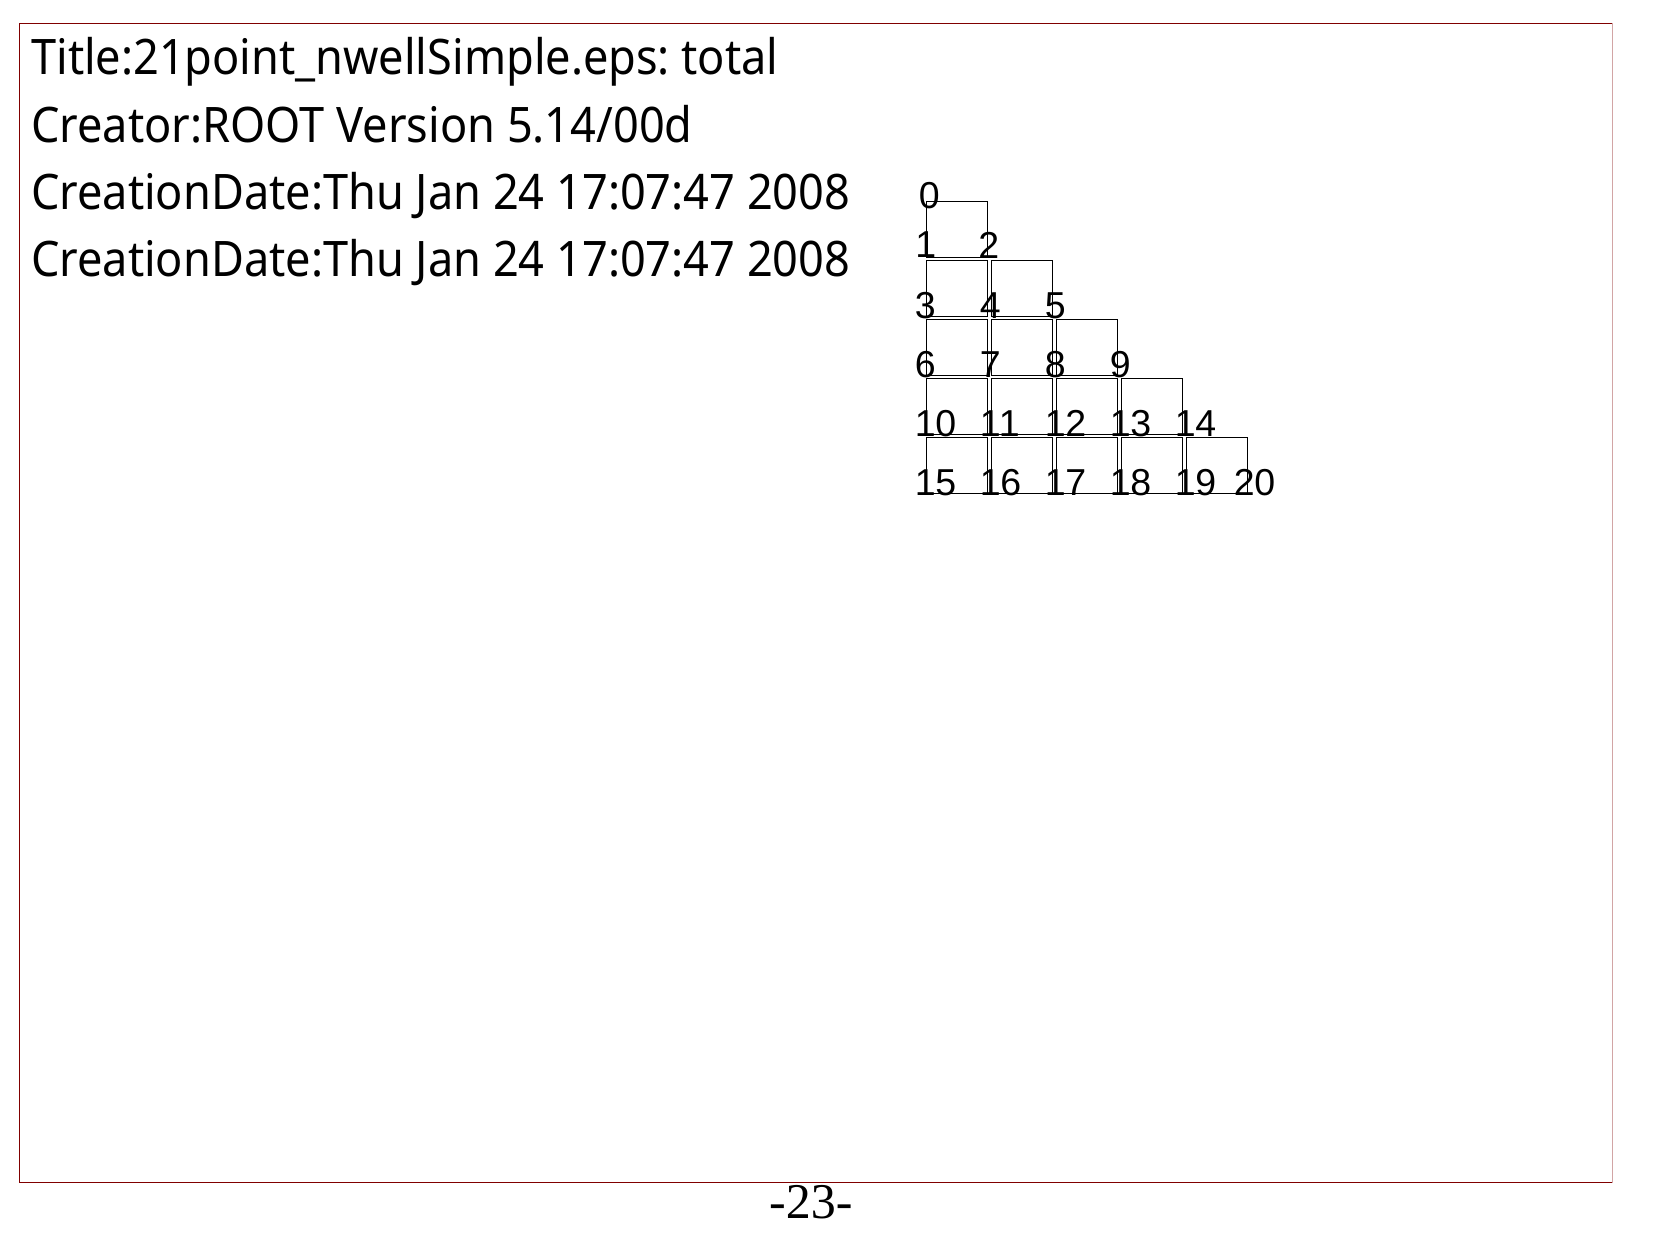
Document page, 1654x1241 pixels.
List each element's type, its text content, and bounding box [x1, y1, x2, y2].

text_box 14 [1159, 395, 1232, 454]
text_box 17 [1030, 454, 1095, 526]
text_box 0 [904, 167, 955, 238]
text_box 4 [965, 277, 1016, 336]
text_box 6 [900, 336, 951, 395]
text_box 3 [900, 277, 951, 336]
text_box 20 [1219, 454, 1291, 526]
text_box 8 [1029, 336, 1081, 395]
text_box 1 [900, 216, 952, 287]
text_box 15 [900, 454, 965, 526]
text_box 7 [965, 336, 1016, 395]
text_box 9 [1094, 336, 1146, 395]
text_box 19 [1159, 454, 1219, 526]
text_box 5 [1029, 277, 1081, 336]
text_box 13 [1095, 395, 1159, 454]
text_box 12 [1030, 395, 1095, 454]
text_box 16 [965, 454, 1030, 526]
text_box 11 [965, 395, 1030, 454]
text_box 2 [963, 217, 1014, 288]
text_box 10 [900, 395, 965, 454]
text_box 18 [1095, 454, 1159, 526]
picture [16, 19, 1613, 1183]
